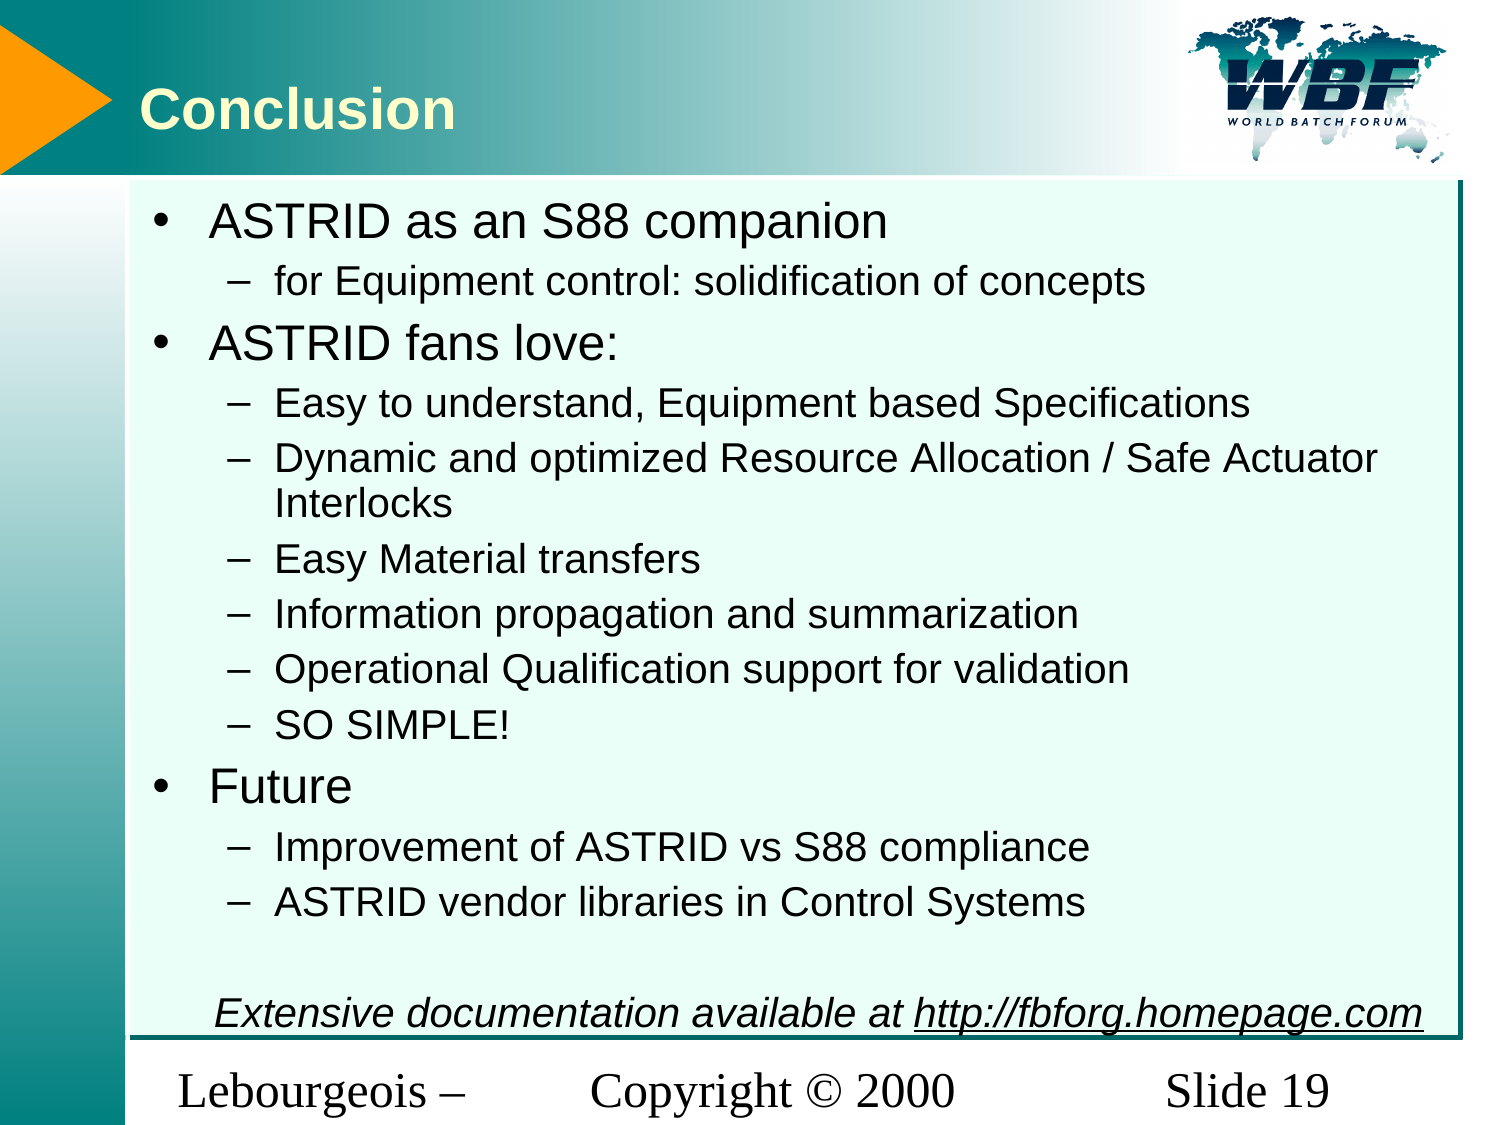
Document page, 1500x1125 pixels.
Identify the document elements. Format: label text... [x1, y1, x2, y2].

list ASTRID as an S88 companion for Equipment control: solidification of concepts ASTRID fans love: Easy to understand, Equipment based Specifications Dynamic and optimized Resource Allocation / Safe Actuator Interlocks Easy Material transfers Information propagation and summarization Operational Qualification support for validation SO SIMPLE! Future Improvement of ASTRID vs S88 compliance ASTRID vendor libraries in Control Systems Extensive documentation available at http://fbforg.homepage.com [137, 187, 1500, 1045]
title Conclusion [125, 49, 1150, 163]
